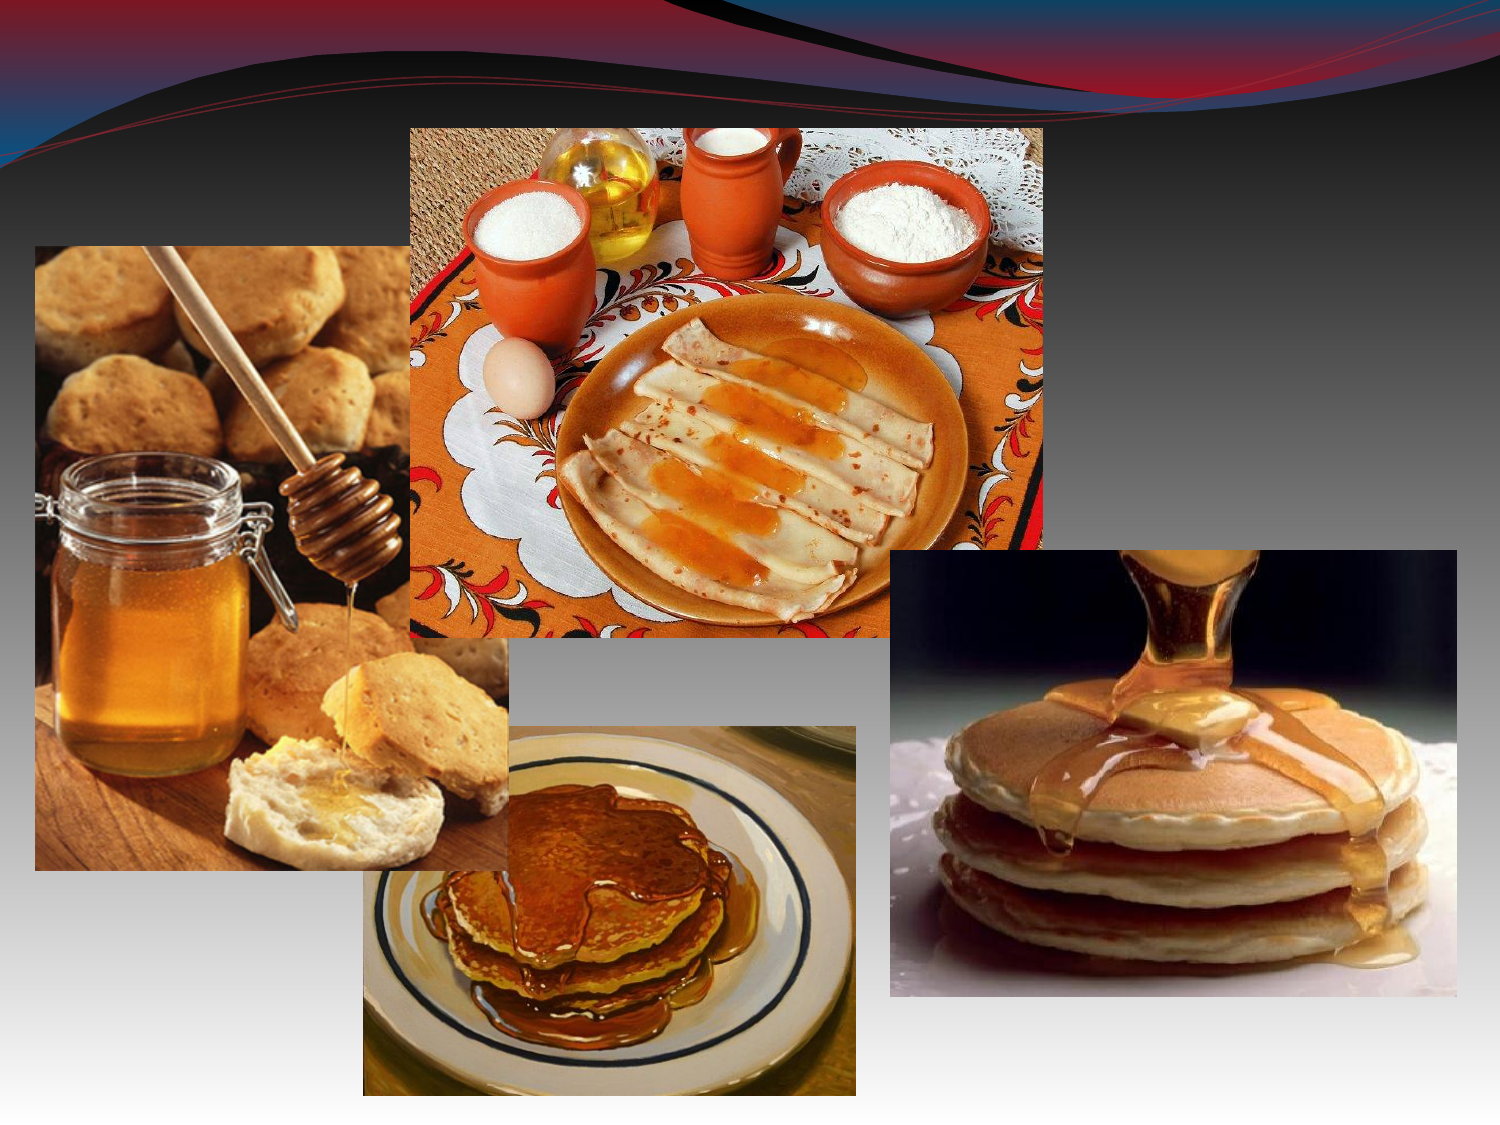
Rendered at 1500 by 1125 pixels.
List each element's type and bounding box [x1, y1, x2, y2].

picture [35, 128, 1457, 1096]
